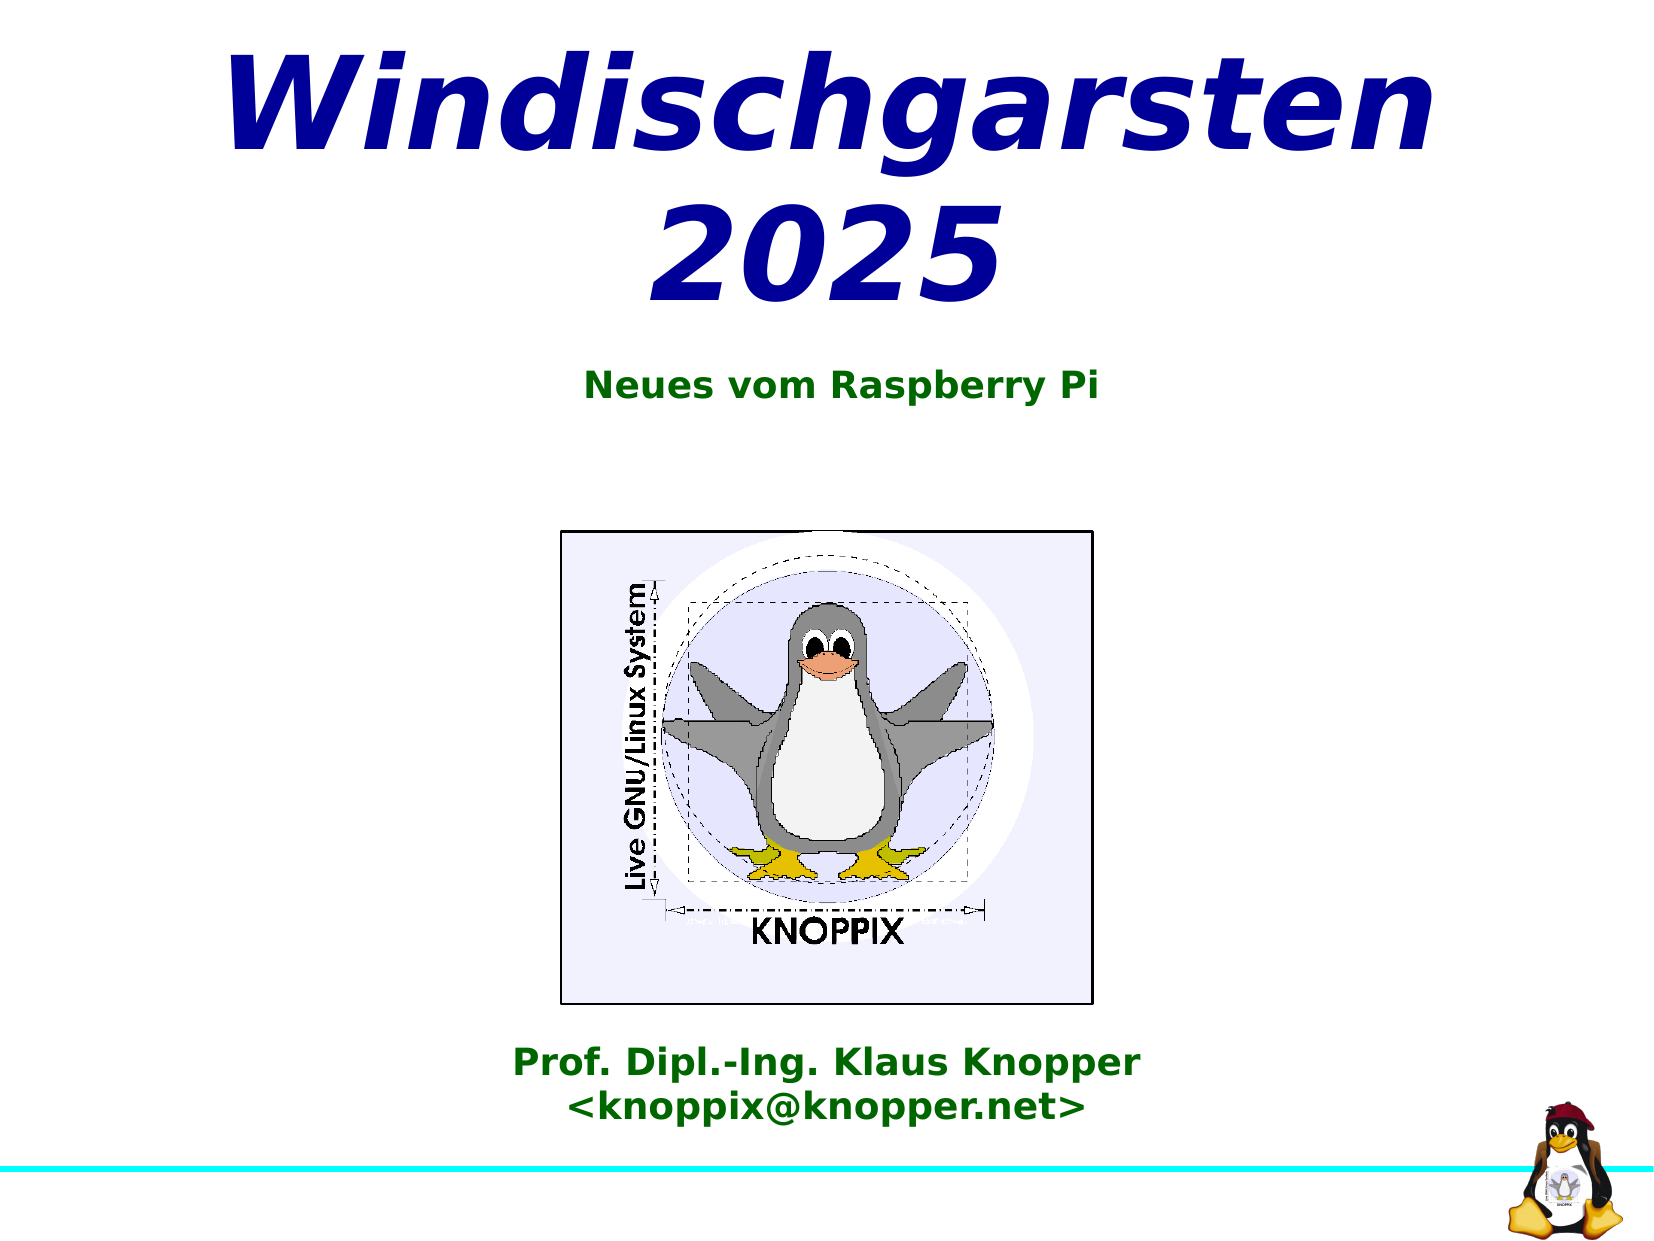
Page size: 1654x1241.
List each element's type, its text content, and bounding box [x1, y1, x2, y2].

text_box [561, 531, 1093, 1004]
text_box Prof. Dipl.-Ing. Klaus Knopper <knoppix@knopper.net> [265, 1033, 1388, 1136]
text_box Neues vom Raspberry Pi [206, 355, 1477, 473]
picture [620, 529, 1034, 945]
title Windischgarsten 2025 [123, 17, 1536, 343]
picture [1505, 1100, 1625, 1241]
